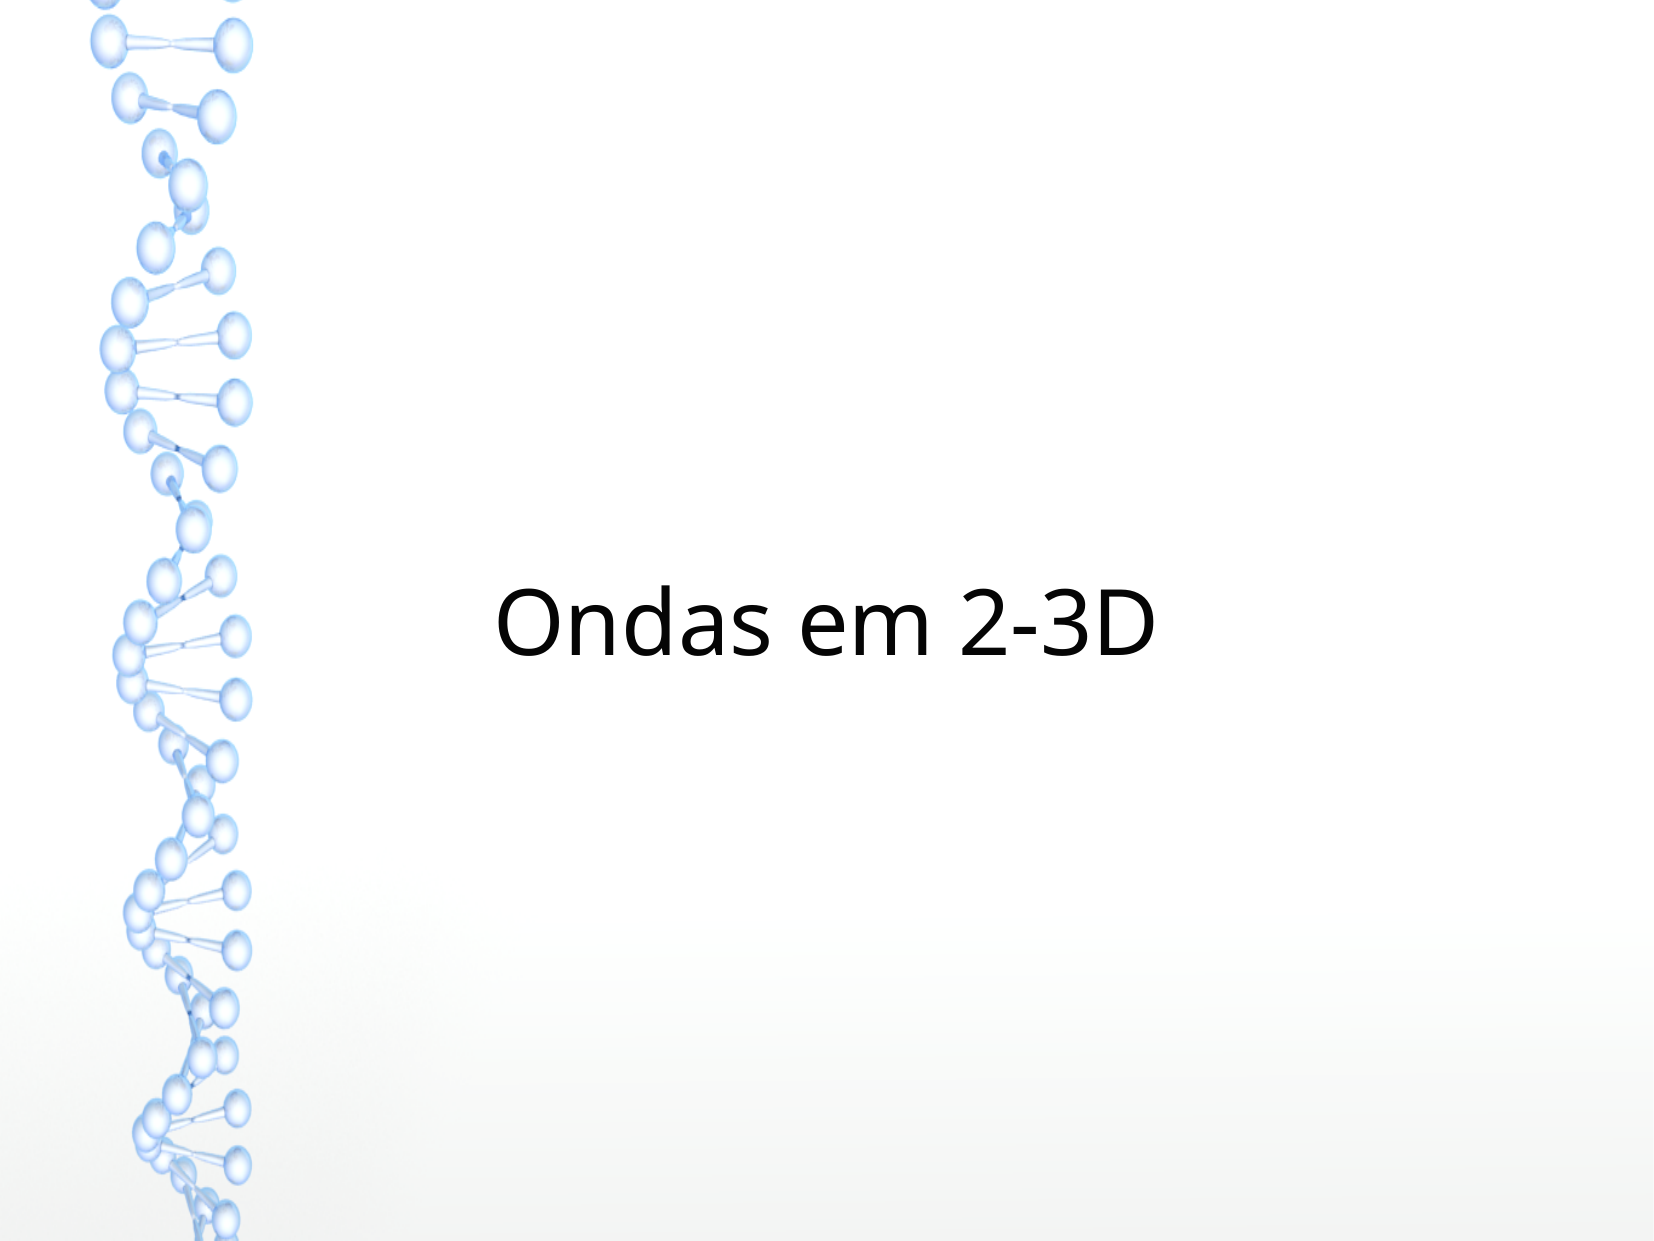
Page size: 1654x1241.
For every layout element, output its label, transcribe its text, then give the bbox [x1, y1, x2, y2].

picture [0, 0, 1654, 1241]
title Ondas em 2-3D [82, 516, 1571, 724]
